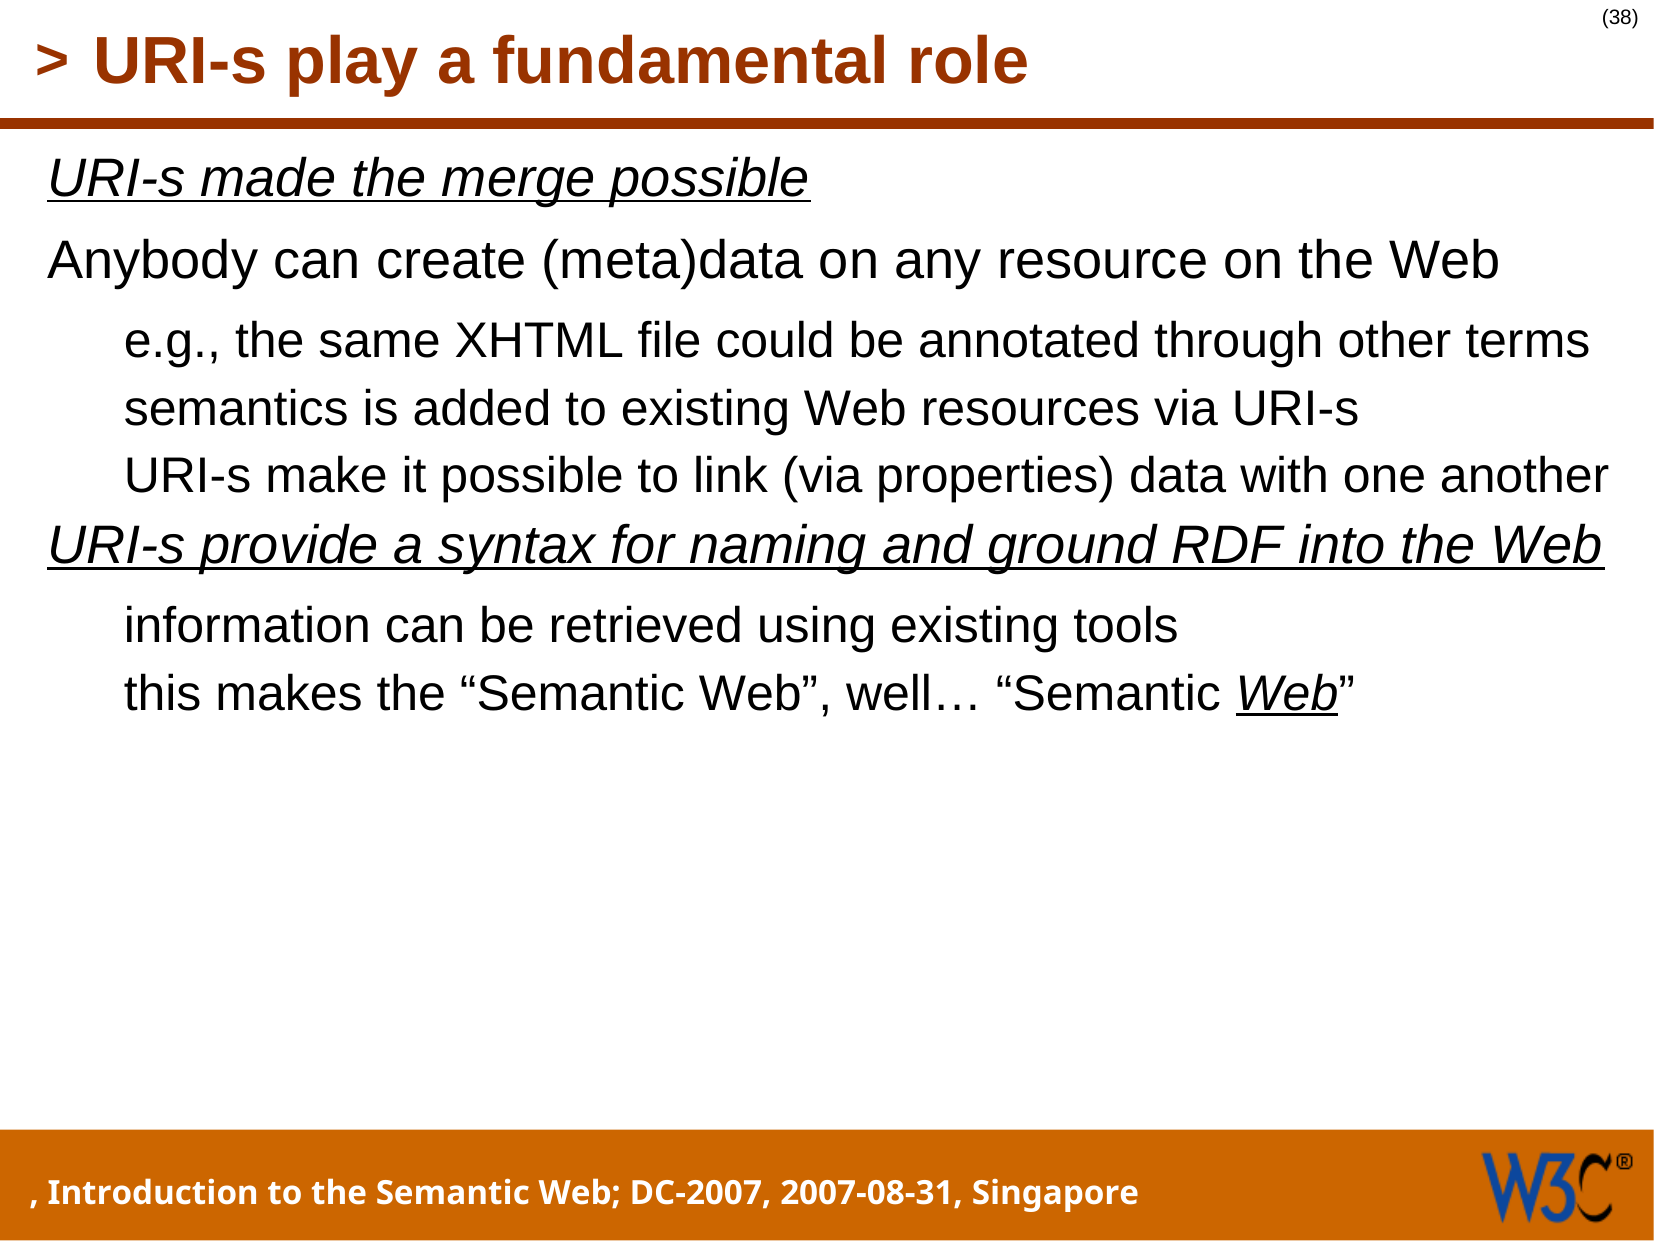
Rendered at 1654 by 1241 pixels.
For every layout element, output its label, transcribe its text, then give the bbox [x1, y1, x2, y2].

picture [1477, 1149, 1639, 1228]
list URI-s made the merge possible Anybody can create (meta)data on any resource on the Web e.g., the same XHTML file could be annotated through other terms semantics is added to existing Web resources via URI-s URI-s make it possible to link (via properties) data with one another URI-s provide a syntax for naming and ground RDF into the Web information can be retrieved using existing tools this makes the “Semantic Web”, well… “Semantic Web” [29, 147, 1624, 1119]
title URI-s play a fundamental role [93, 0, 1493, 119]
